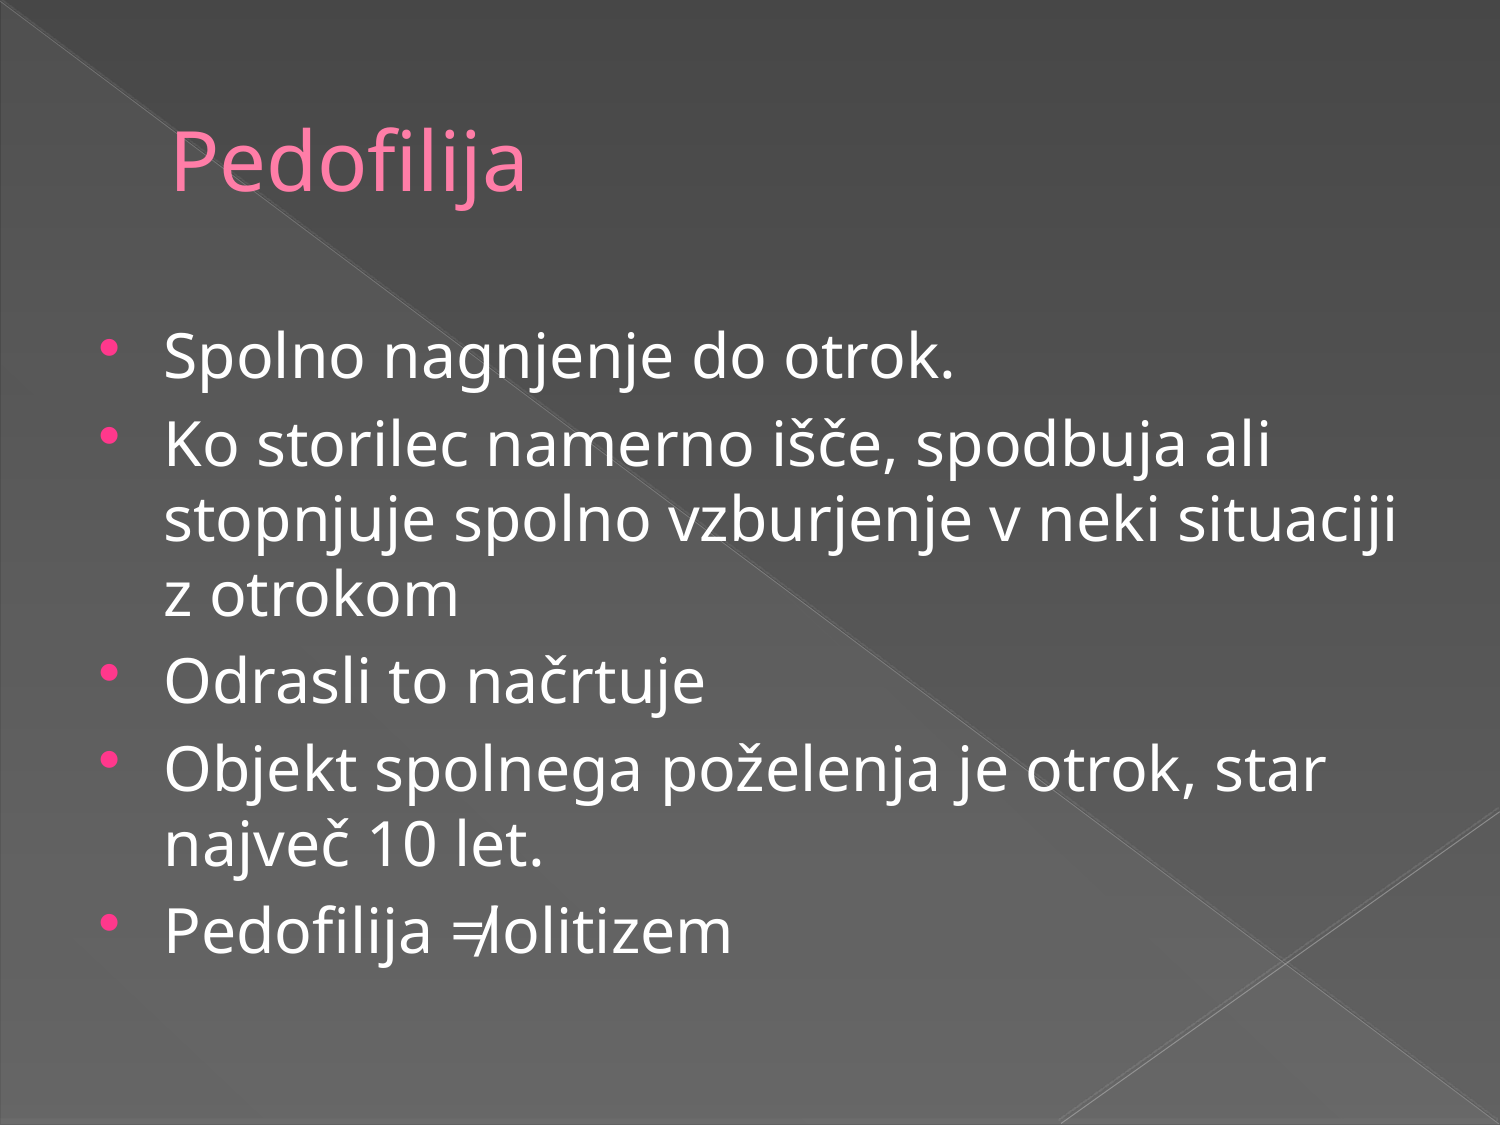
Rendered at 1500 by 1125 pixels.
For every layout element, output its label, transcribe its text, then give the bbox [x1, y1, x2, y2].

title Pedofilija [75, 43, 1425, 274]
list Spolno nagnjenje do otrok. Ko storilec namerno išče, spodbuja ali stopnjuje spolno vzburjenje v neki situaciji z otrokom Odrasli to načrtuje Objekt spolnega poželenja je otrok, star največ 10 let. Pedofilija ≠lolitizem [75, 308, 1425, 1059]
